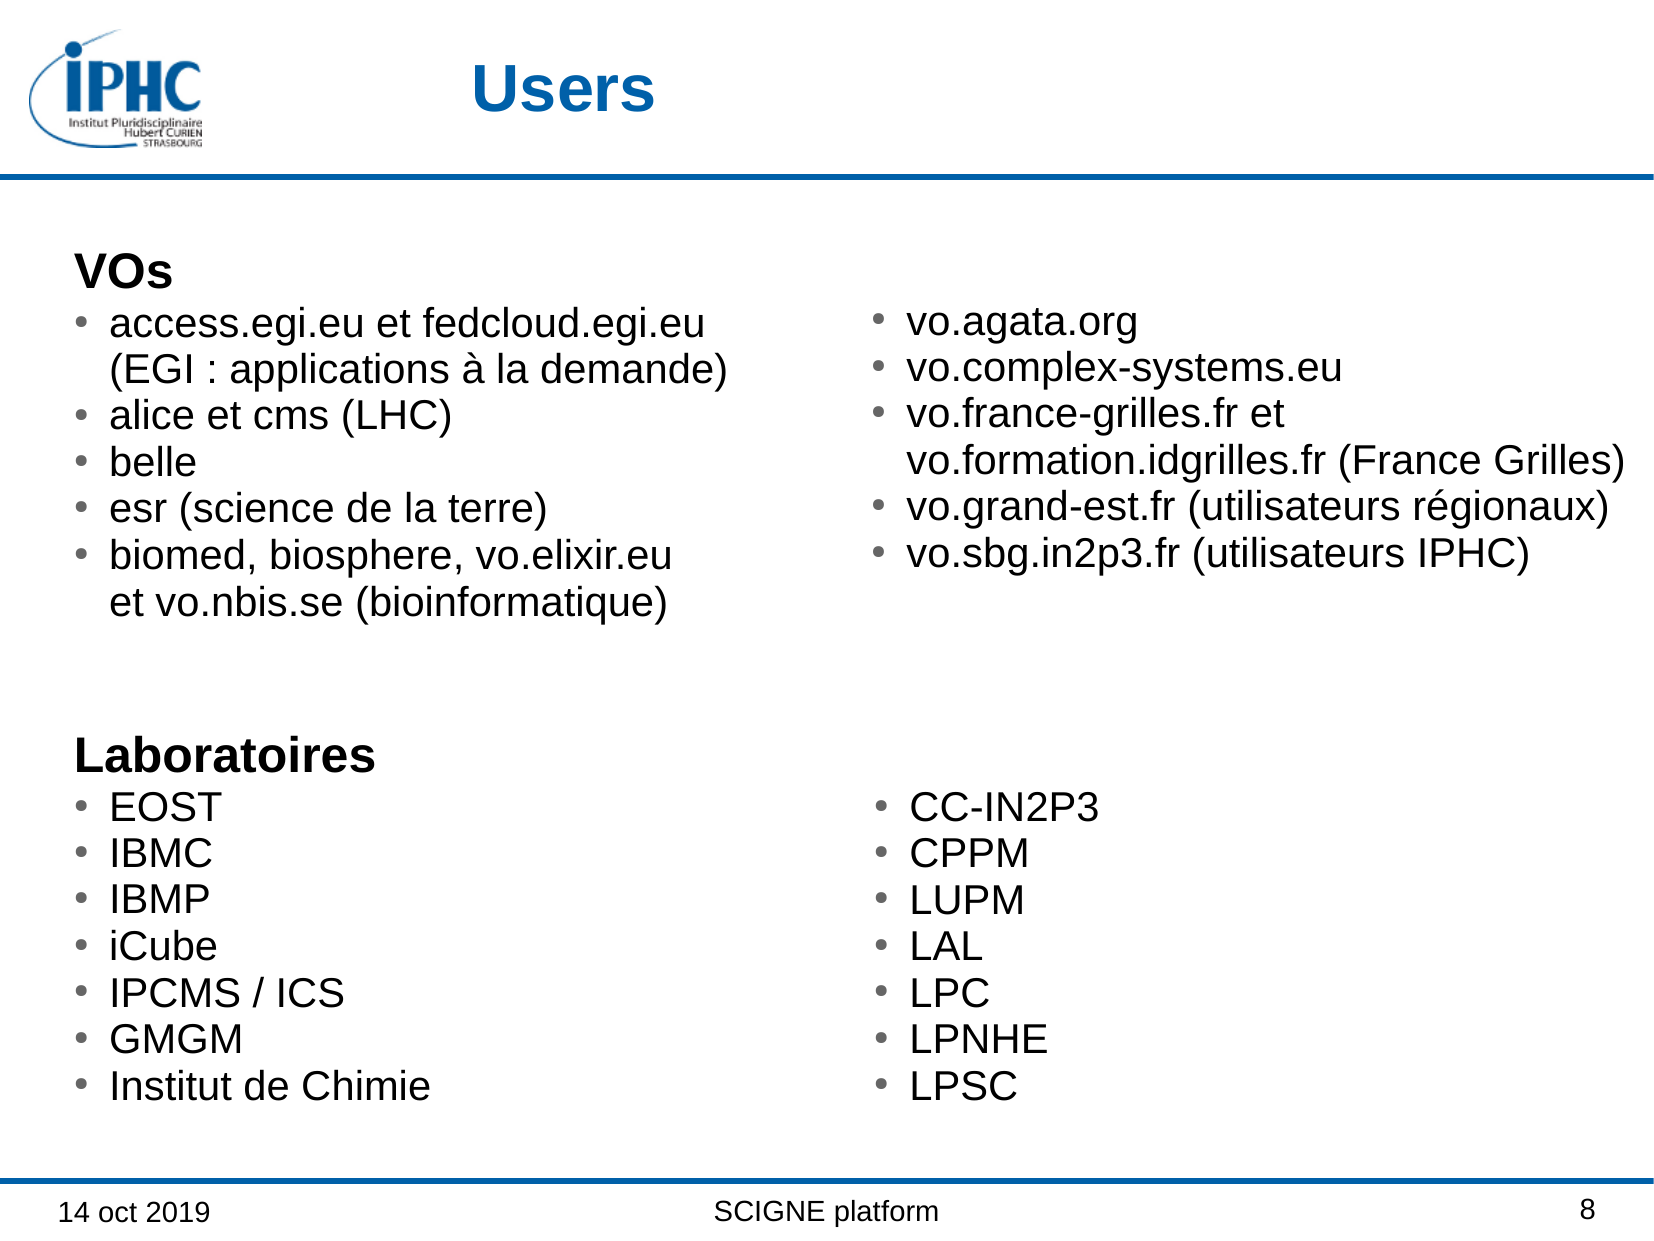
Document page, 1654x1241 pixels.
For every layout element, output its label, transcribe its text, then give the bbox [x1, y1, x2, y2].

text_box CC-IN2P3 CPPM LUPM LAL LPC LPNHE LPSC [859, 776, 1447, 1182]
text_box Users [457, 43, 1197, 134]
picture [29, 29, 202, 148]
text_box vo.agata.org vo.complex-systems.eu vo.france-grilles.fr et vo.formation.idgrilles.fr (France Grilles) vo.grand-est.fr (utilisateurs régionaux) vo.sbg.in2p3.fr (utilisateurs IPHC) [856, 289, 1654, 765]
text_box Laboratoires EOST IBMC IBMP iCube IPCMS / ICS GMGM Institut de Chimie [59, 720, 511, 1182]
text_box VOs access.egi.eu et fedcloud.egi.eu (EGI : applications à la demande) alice et cms (LHC) belle esr (science de la terre) biomed, biosphere, vo.elixir.eu et vo.nbis.se (bioinformatique) [59, 236, 1595, 753]
